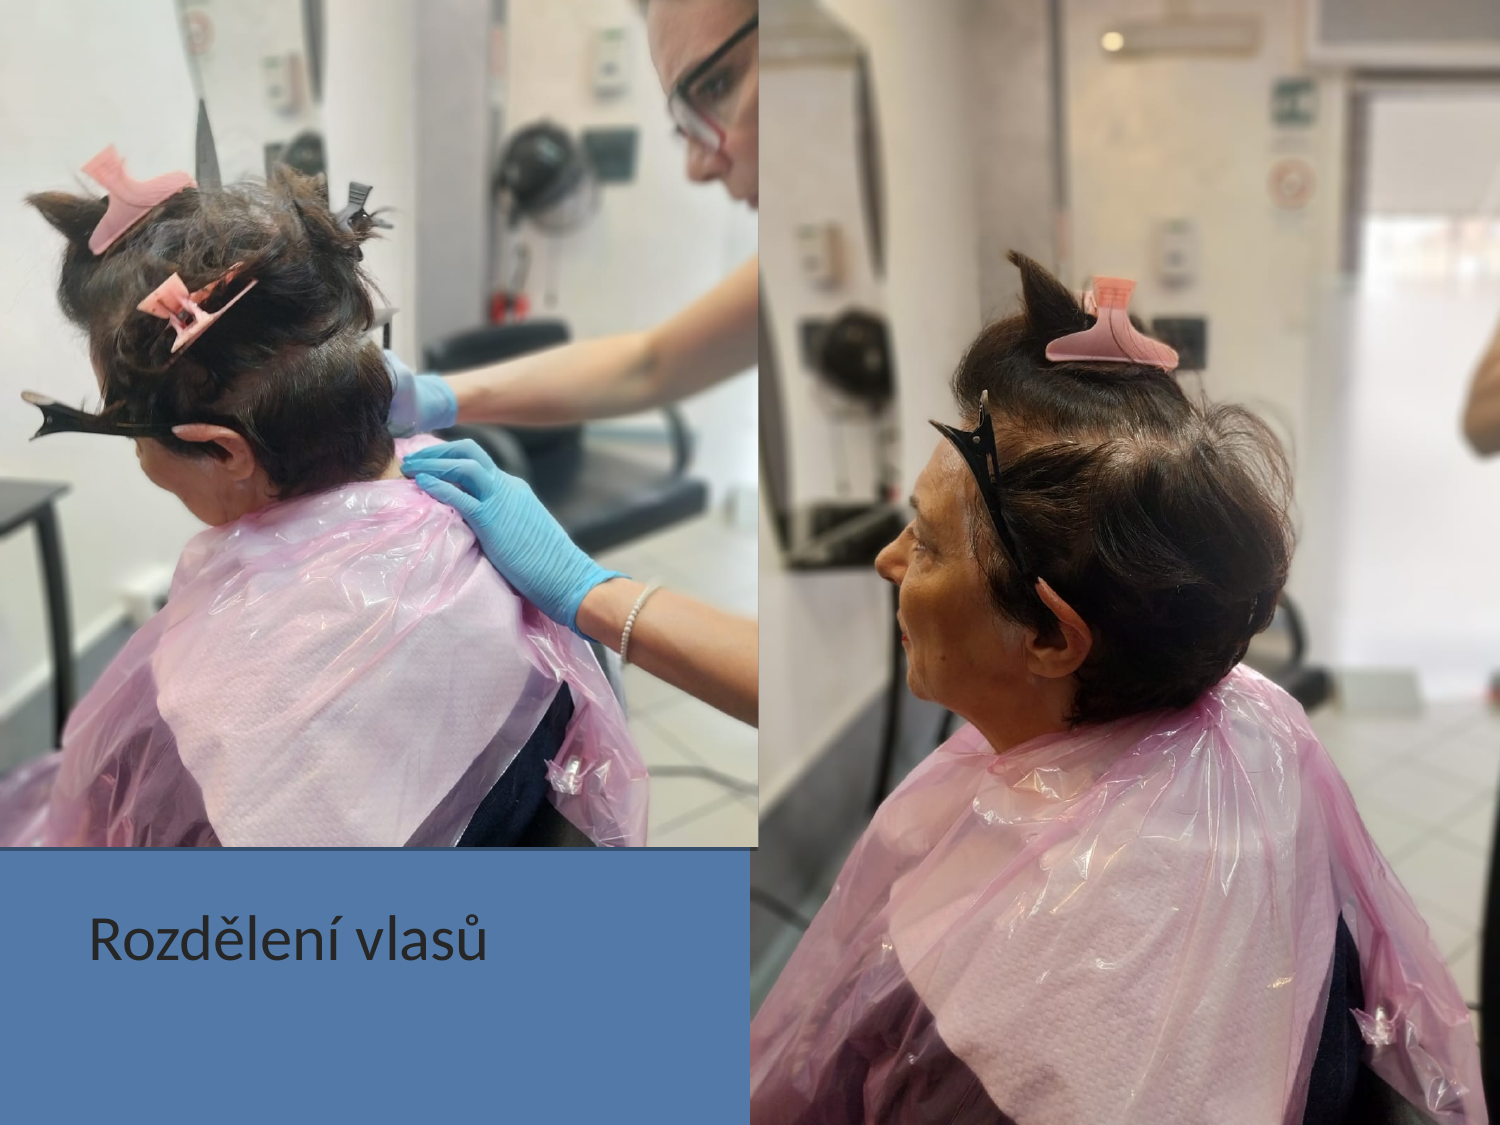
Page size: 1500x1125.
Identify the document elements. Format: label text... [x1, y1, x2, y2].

text_box [0, 847, 750, 1125]
title Rozdělení vlasů [73, 858, 927, 983]
picture [0, 0, 1500, 1125]
